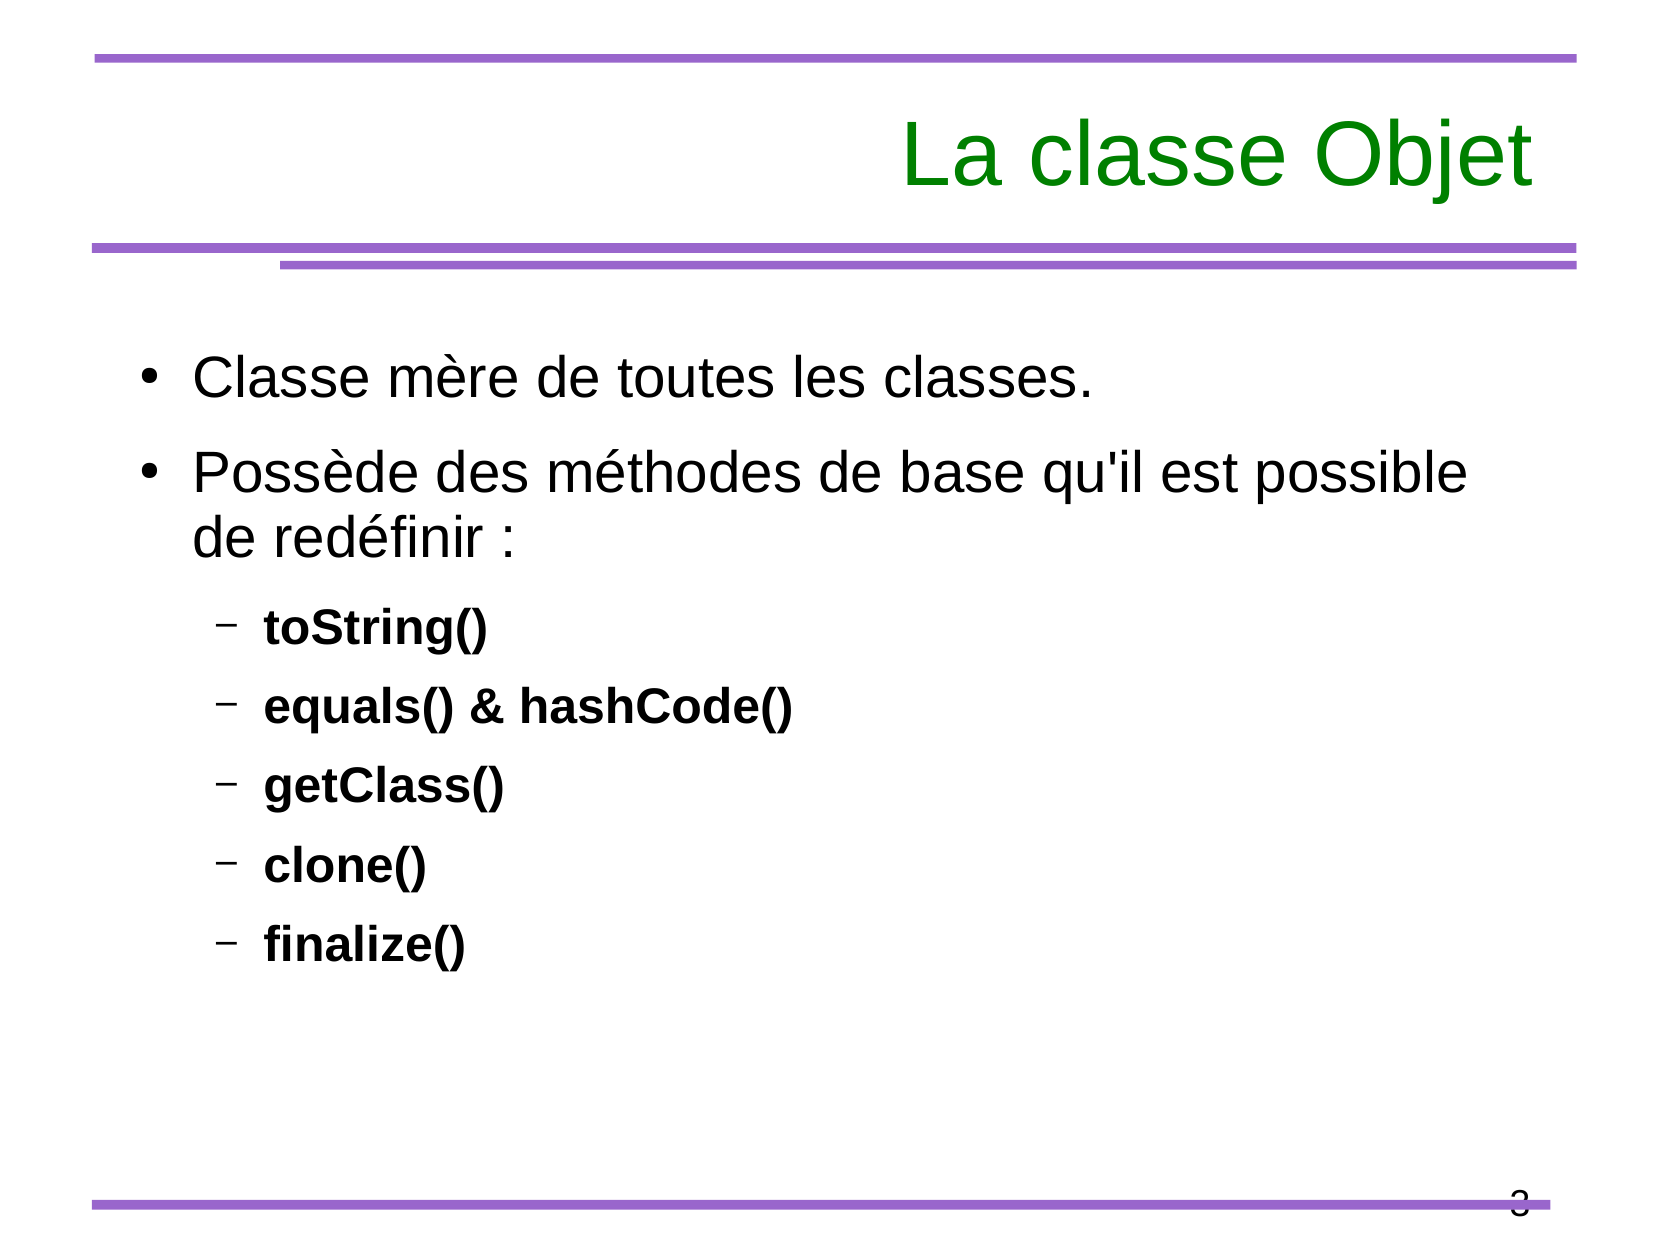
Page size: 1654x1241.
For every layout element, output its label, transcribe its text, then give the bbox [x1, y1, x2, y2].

title La classe Objet [121, 49, 1534, 257]
list Classe mère de toutes les classes. Possède des méthodes de base qu'il est possible de redéfinir : toString() equals() & hashCode() getClass() clone() finalize() [121, 344, 1534, 1127]
